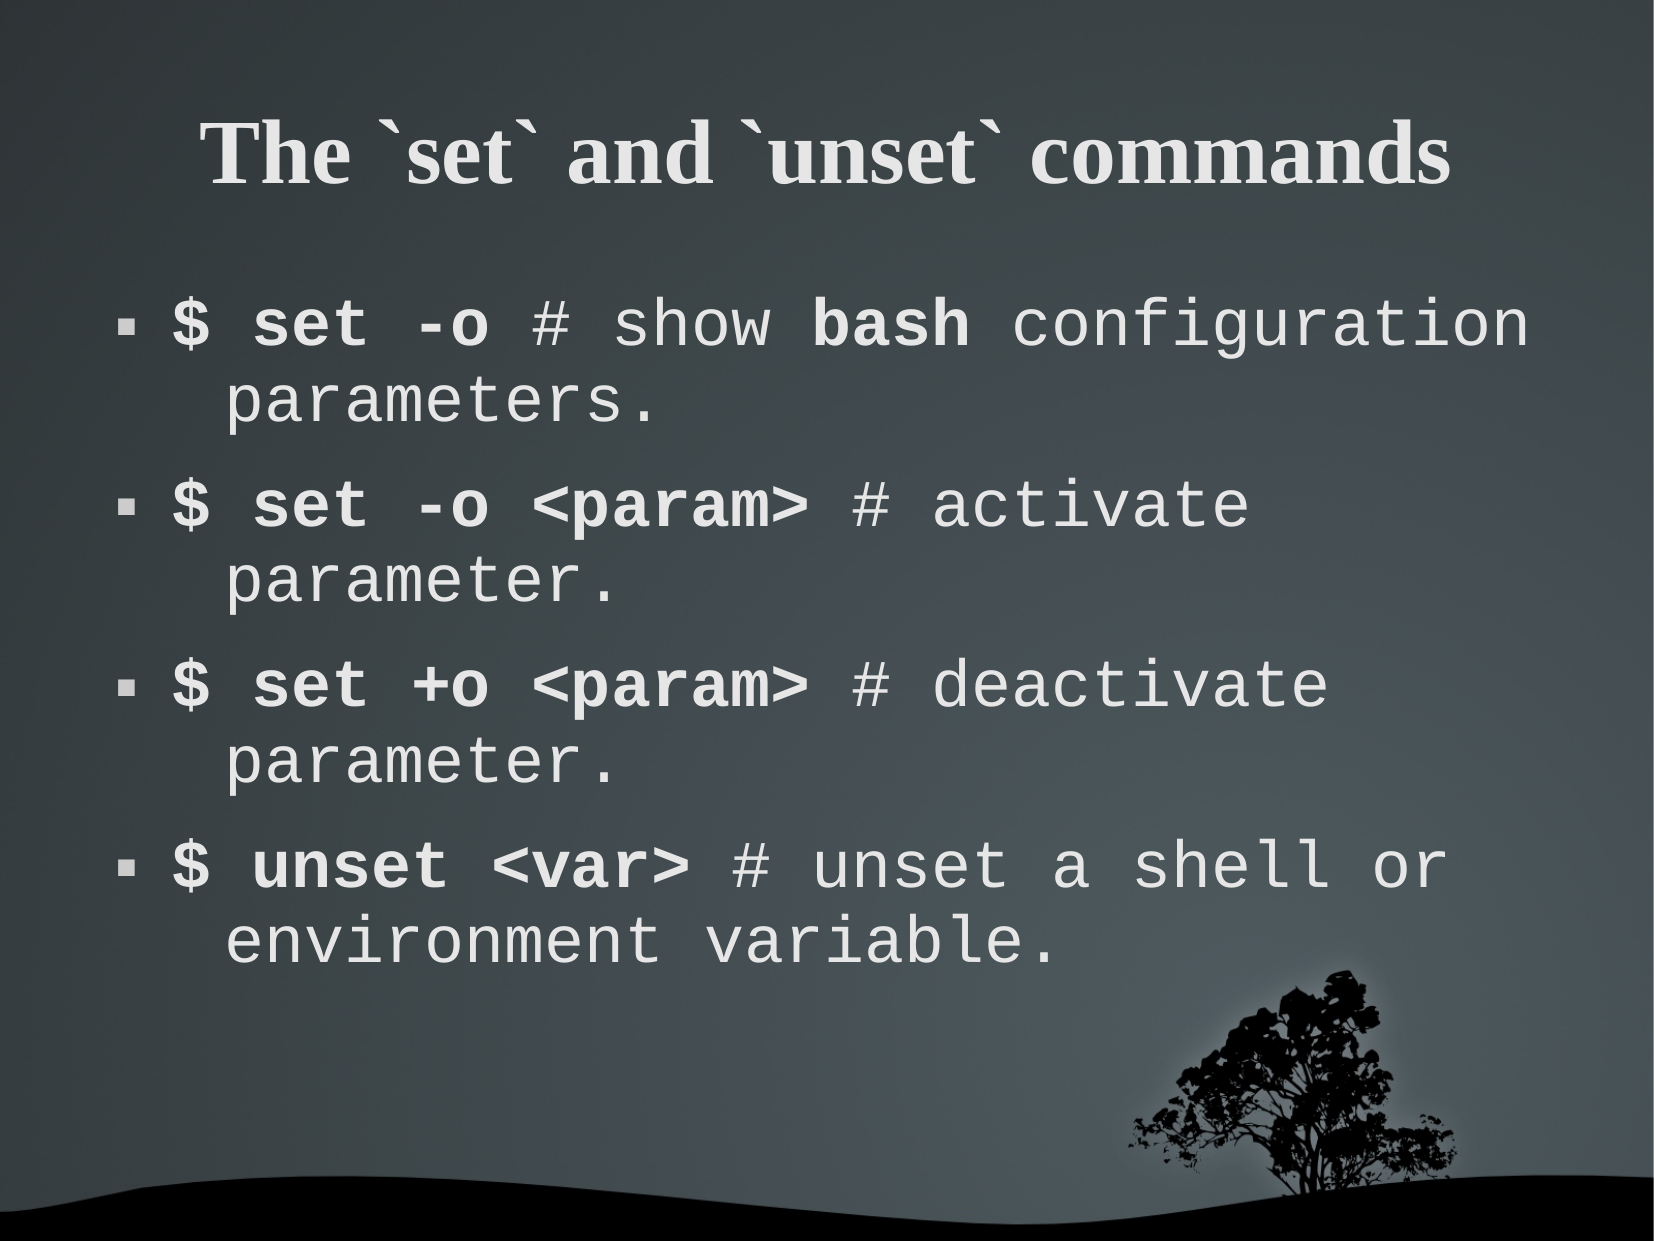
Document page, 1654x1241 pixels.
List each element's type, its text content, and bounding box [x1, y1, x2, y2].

title The `set` and `unset` commands [82, 49, 1571, 257]
list $ set -o # show bash configuration parameters. $ set -o <param> # activate parameter. $ set +o <param> # deactivate parameter. $ unset <var> # unset a shell or environment variable. [82, 290, 1571, 1109]
picture [0, 0, 1654, 1241]
